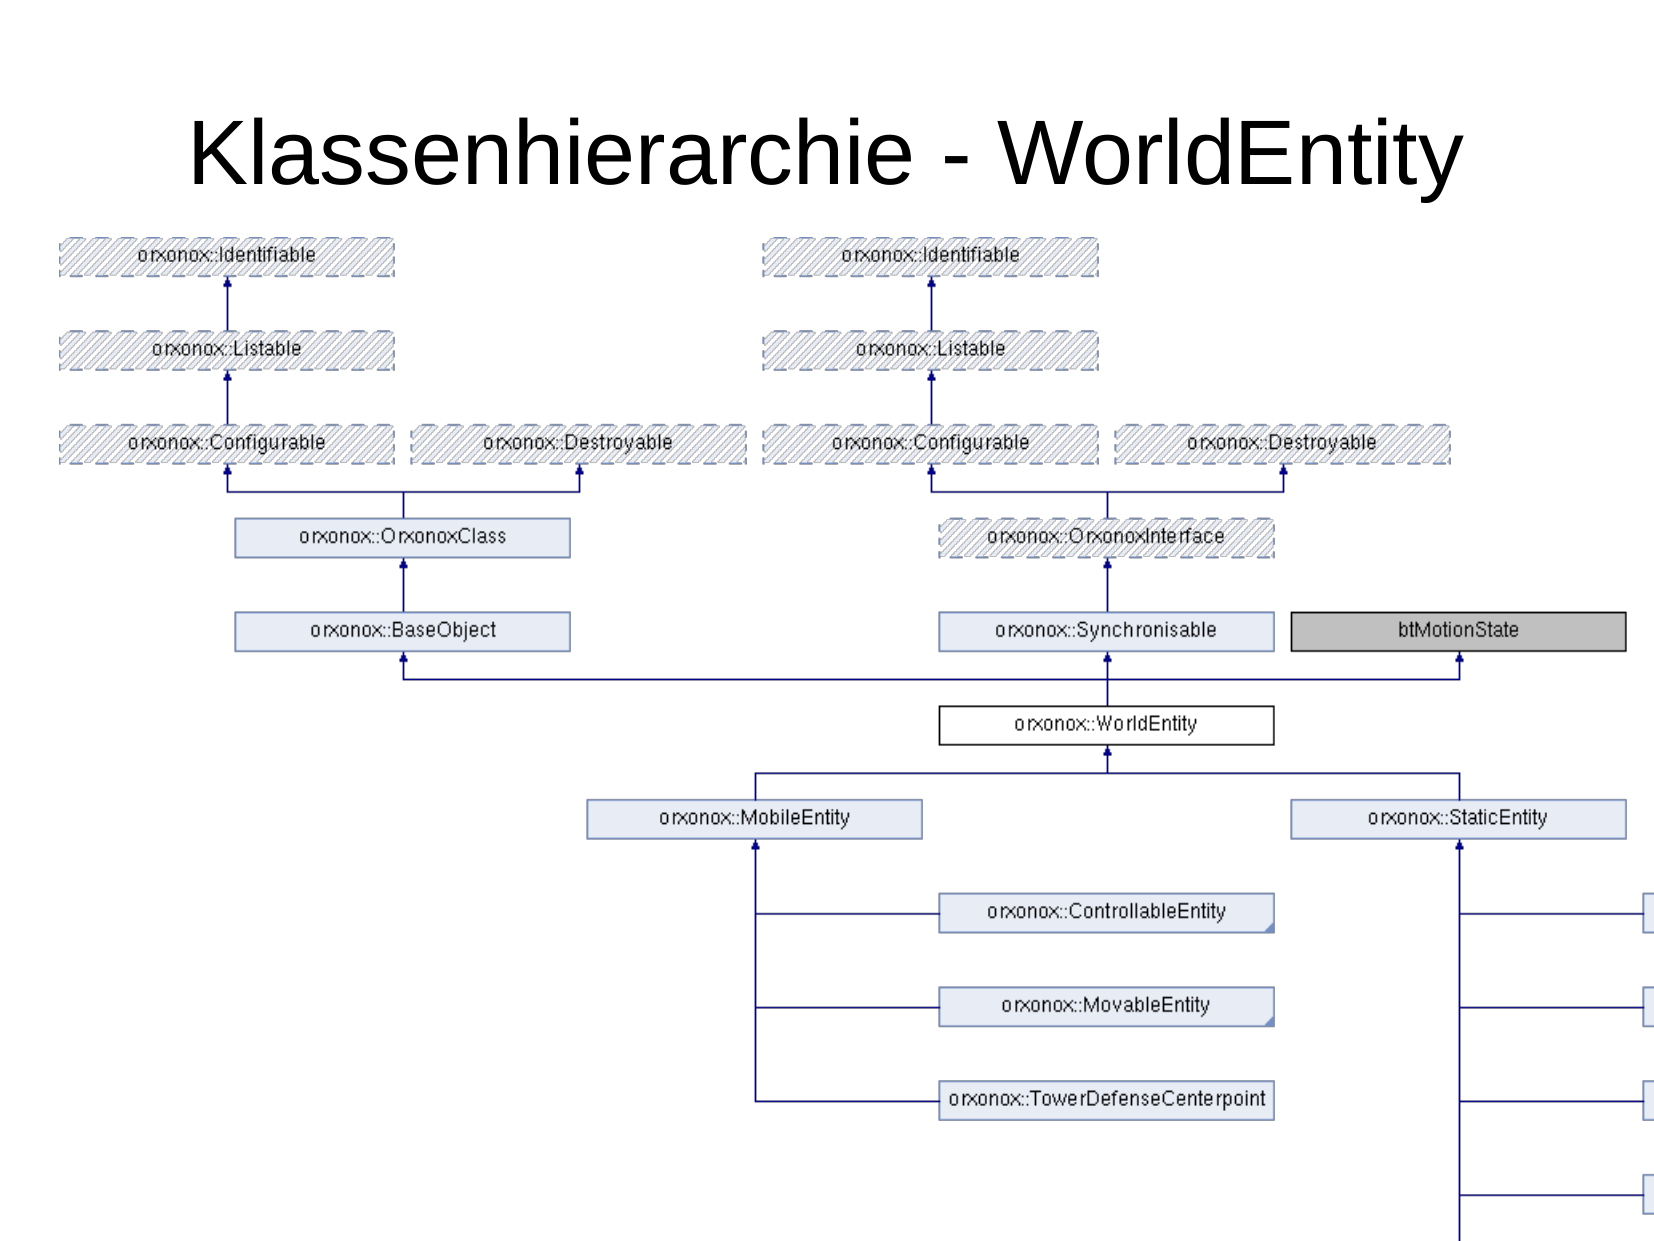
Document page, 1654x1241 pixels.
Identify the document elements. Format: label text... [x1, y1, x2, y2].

picture [59, 237, 1654, 1241]
title Klassenhierarchie - WorldEntity [82, 49, 1571, 237]
